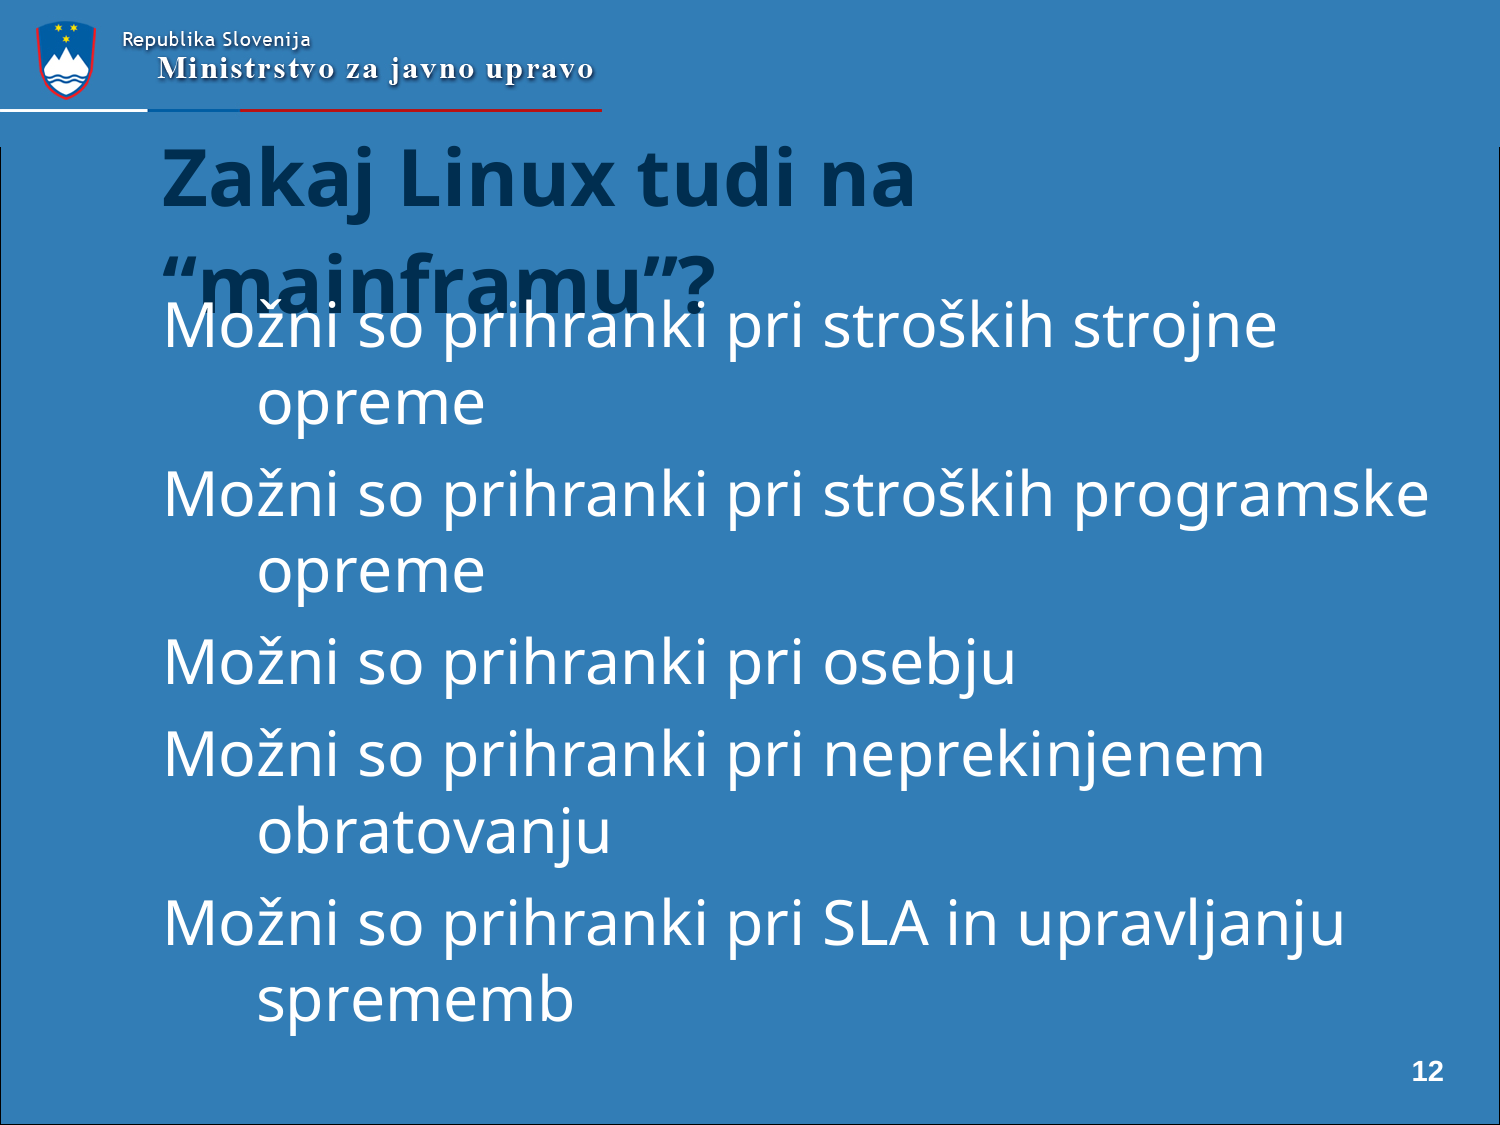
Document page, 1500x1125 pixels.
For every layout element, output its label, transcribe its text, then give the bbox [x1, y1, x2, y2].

list Možni so prihranki pri stroških strojne opreme Možni so prihranki pri stroških programske opreme Možni so prihranki pri osebju Možni so prihranki pri neprekinjenem obratovanju Možni so prihranki pri SLA in upravljanju sprememb [147, 278, 1459, 1047]
picture [0, 0, 1500, 147]
title Zakaj Linux tudi na “mainframu”? [147, 113, 1459, 254]
